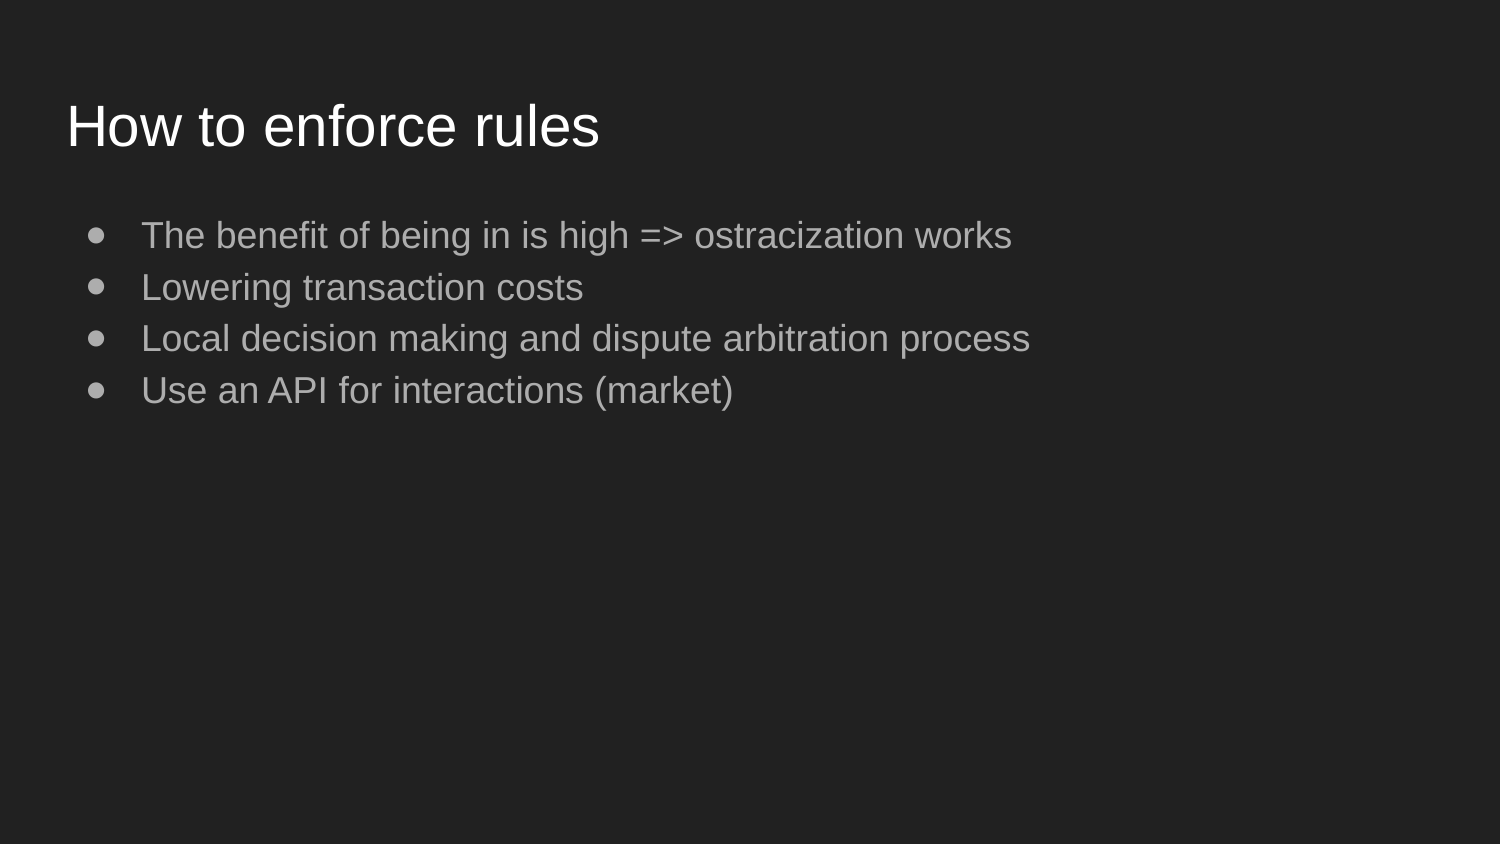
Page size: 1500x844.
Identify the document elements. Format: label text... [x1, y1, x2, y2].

title How to enforce rules [51, 72, 1449, 167]
list The benefit of being in is high => ostracization works Lowering transaction costs Local decision making and dispute arbitration process Use an API for interactions (market) [51, 189, 1449, 750]
